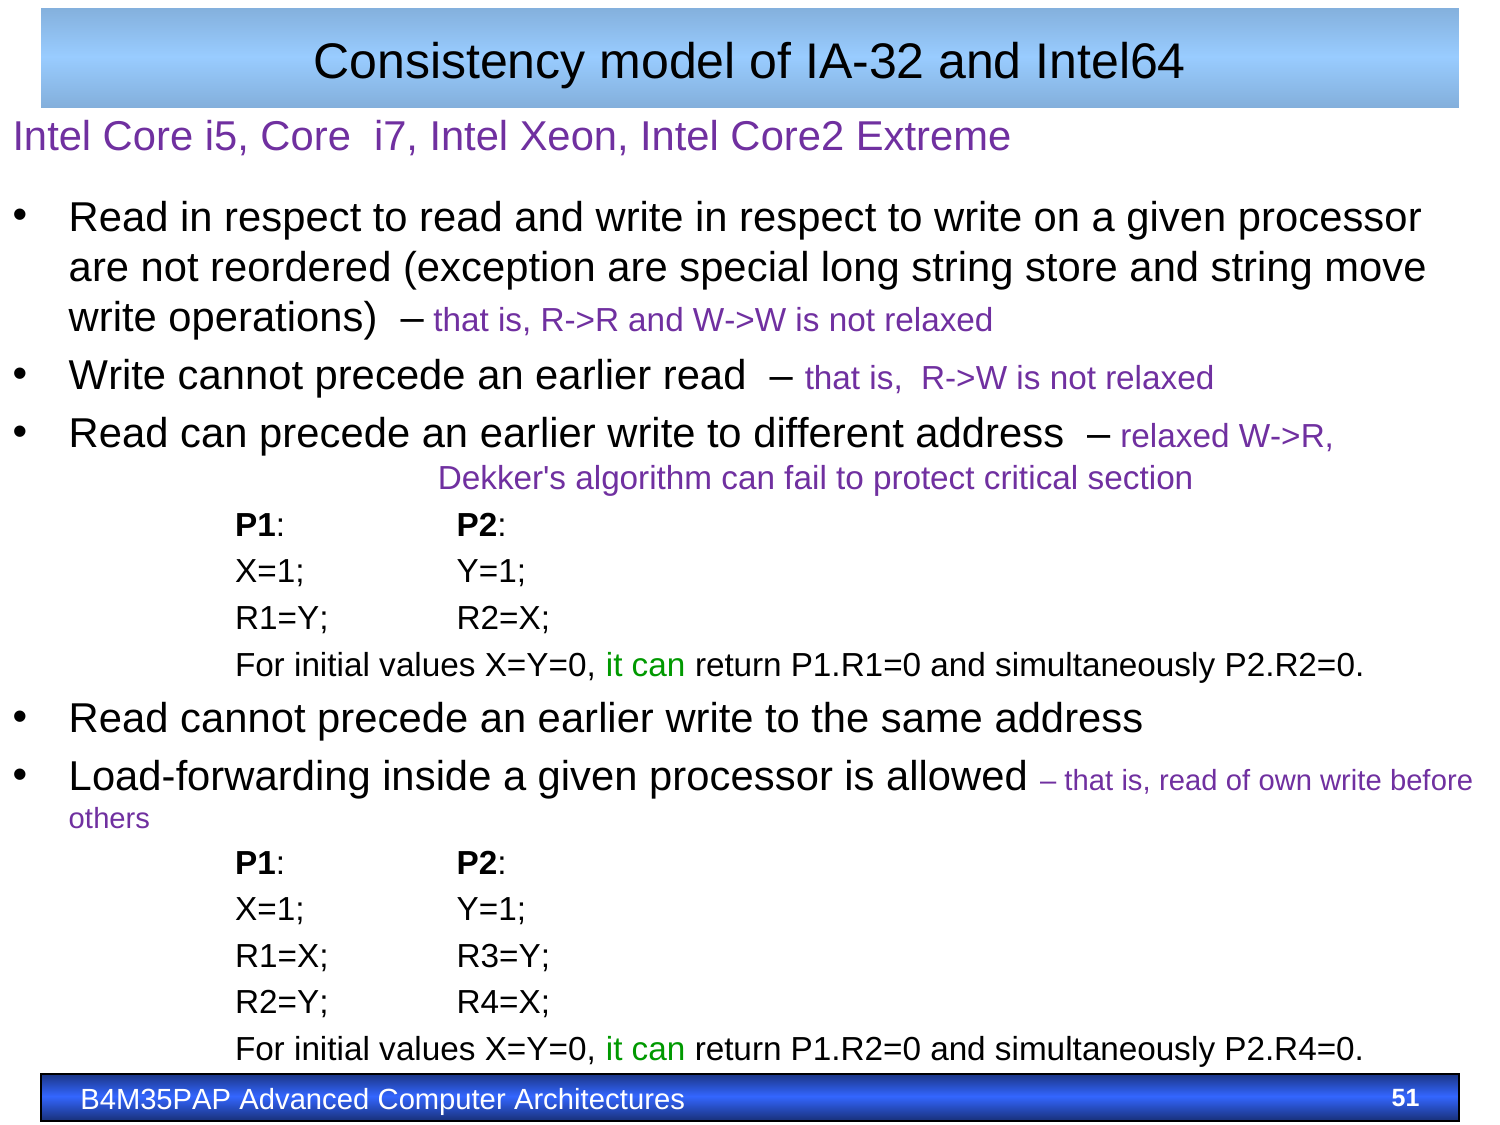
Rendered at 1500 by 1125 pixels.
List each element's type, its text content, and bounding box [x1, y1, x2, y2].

title Consistency model of IA-32 and Intel64 [41, 8, 1459, 108]
list Intel Core i5, Core i7, Intel Xeon, Intel Core2 Extreme Read in respect to read and write in respect to write on a given processor are not reordered (exception are special long string store and string move write operations) – that is, R->R and W->W is not relaxed Write cannot precede an earlier read – that is, R->W is not relaxed Read can precede an earlier write to different address – relaxed W->R, Dekker's algorithm can fail to protect critical section P1: P2: X=1; Y=1; R1=Y; R2=X; For initial values X=Y=0, it can return P1.R1=0 and simultaneously P2.R2=0. Read cannot precede an earlier write to the same address Load-forwarding inside a given processor is allowed – that is, read of own write before others P1: P2: X=1; Y=1; R1=X; R3=Y; R2=Y; R4=X; For initial values X=Y=0, it can return P1.R2=0 and simultaneously P2.R4=0. [0, 101, 1498, 976]
